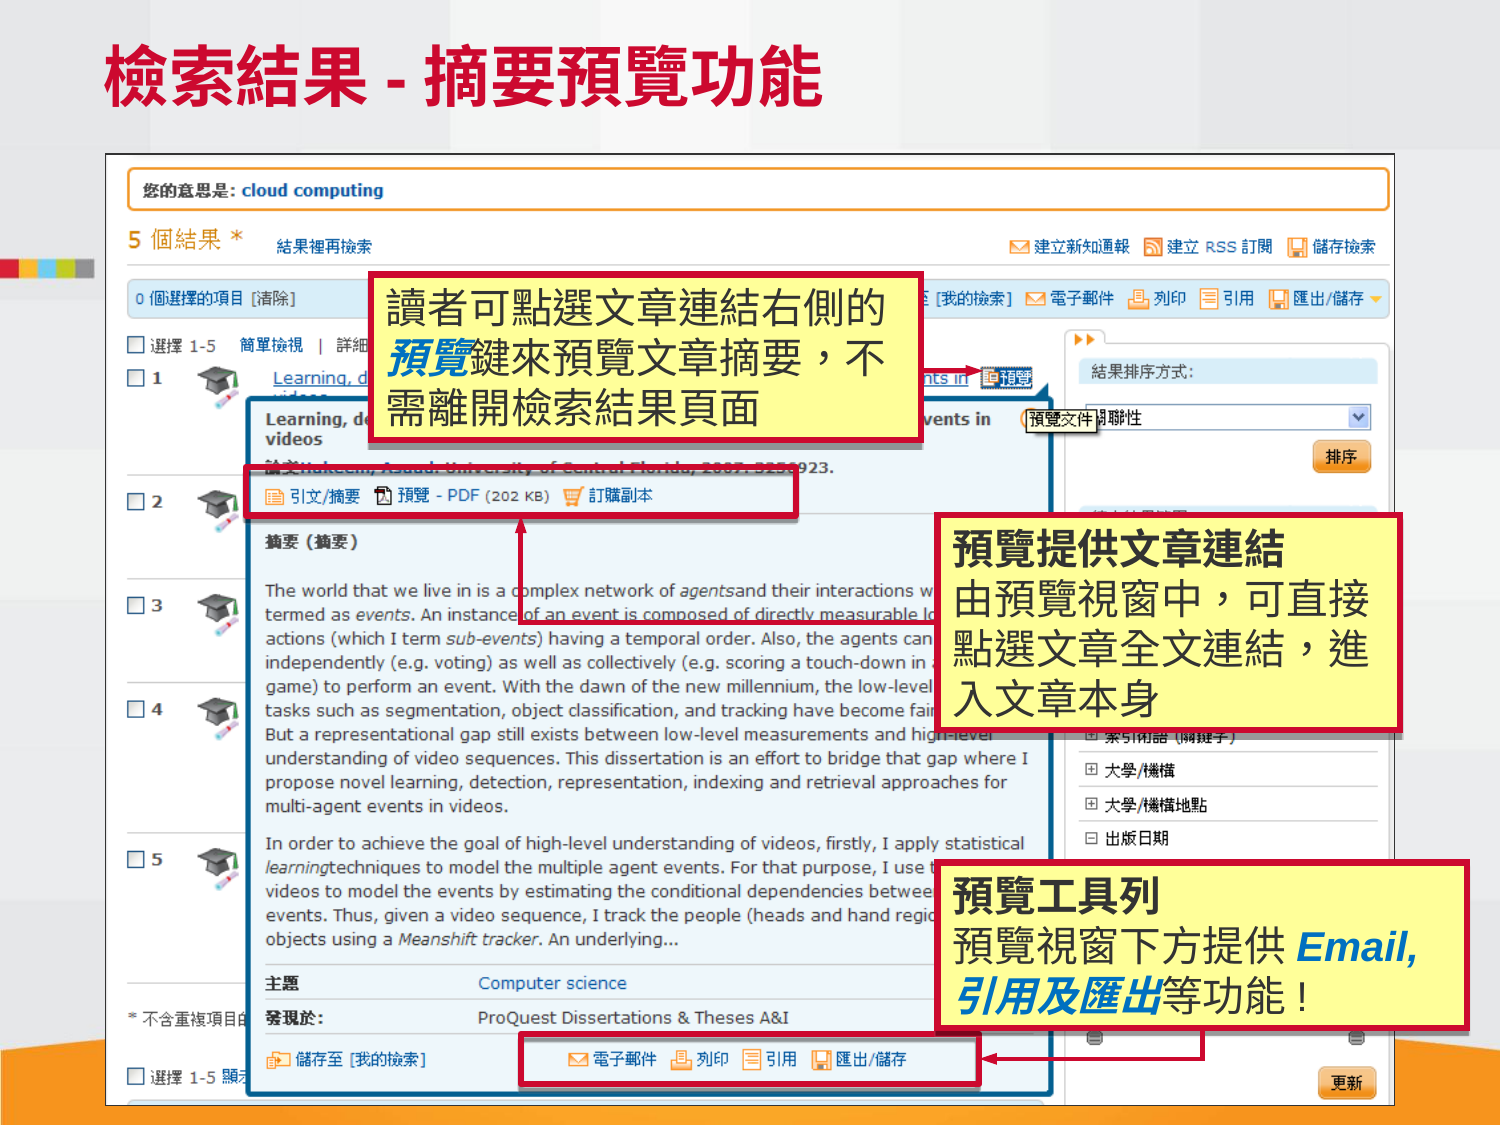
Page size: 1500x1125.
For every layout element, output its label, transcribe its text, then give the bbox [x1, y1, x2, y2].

picture [524, 1037, 976, 1081]
text_box 讀者可點選文章連結右側的預覽鍵來預覽文章摘要，不需離開檢索結果頁面 [371, 274, 921, 440]
text_box 預覽提供文章連結 由預覽視窗中，可直接點選文章全文連結，進入文章本身 [938, 515, 1400, 730]
picture [251, 525, 1394, 1091]
picture [249, 477, 792, 512]
picture [518, 1061, 1048, 1092]
picture [524, 1044, 974, 1081]
picture [106, 154, 1394, 1105]
text_box 檢索結果-摘要預覽功能 [87, 25, 1263, 125]
text_box [1175, 1074, 1488, 1113]
picture [249, 471, 793, 476]
picture [243, 518, 519, 523]
text_box 預覽工具列 預覽視窗下方提供Email, 引用及匯出等功能! [937, 863, 1467, 1028]
